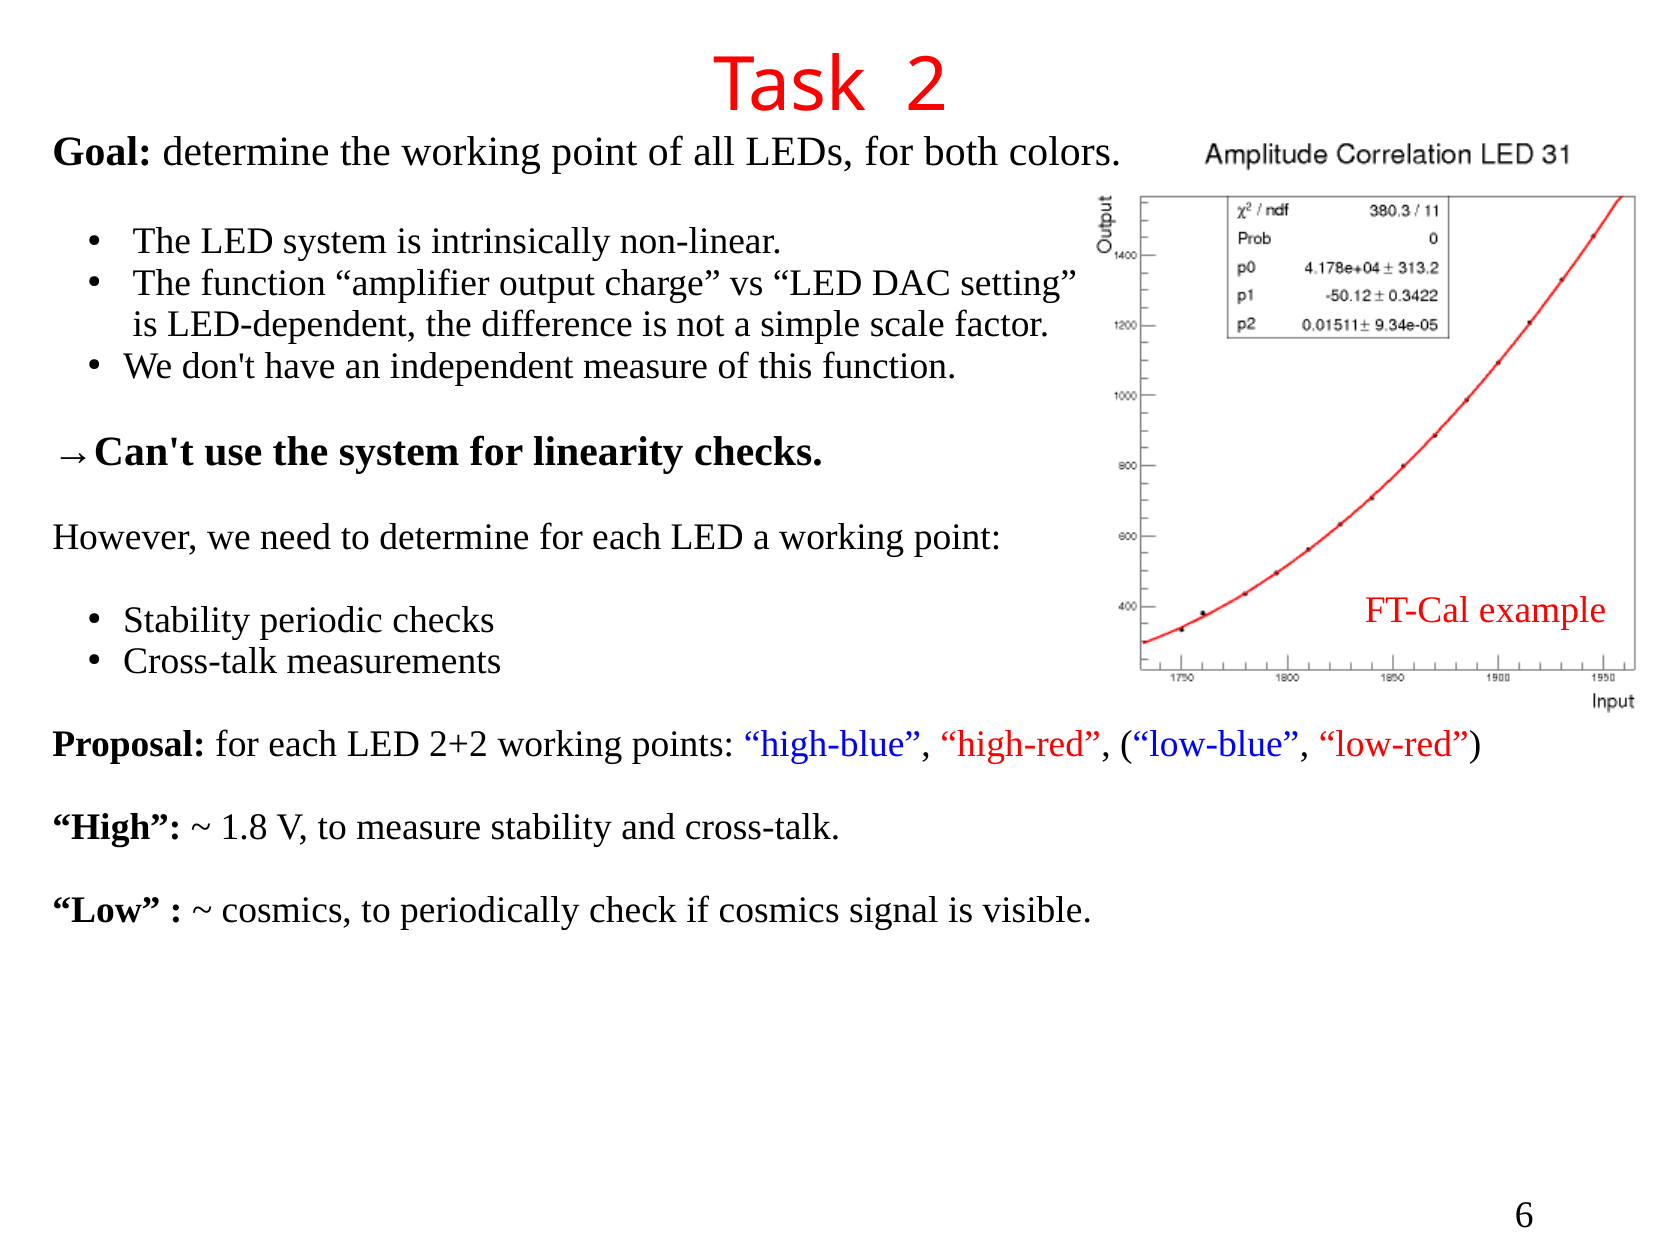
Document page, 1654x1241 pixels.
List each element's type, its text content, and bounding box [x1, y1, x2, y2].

text_box Goal: determine the working point of all LEDs, for both colors. The LED system is intrinsically non-linear. The function “amplifier output charge” vs “LED DAC setting” is LED-dependent, the difference is not a simple scale factor. We don't have an independent measure of this function. →Can't use the system for linearity checks. However, we need to determine for each LED a working point: Stability periodic checks Cross-talk measurements Proposal: for each LED 2+2 working points: “high-blue”, “high-red”, (“low-blue”, “low-red”) “High”: ~ 1.8 V, to measure stability and cross-talk. “Low” : ~ cosmics, to periodically check if cosmics signal is visible. [37, 120, 1613, 1241]
text_box FT-Cal example [1350, 581, 1621, 638]
picture [1613, 130, 1654, 713]
title Task 2 [86, 11, 1576, 120]
